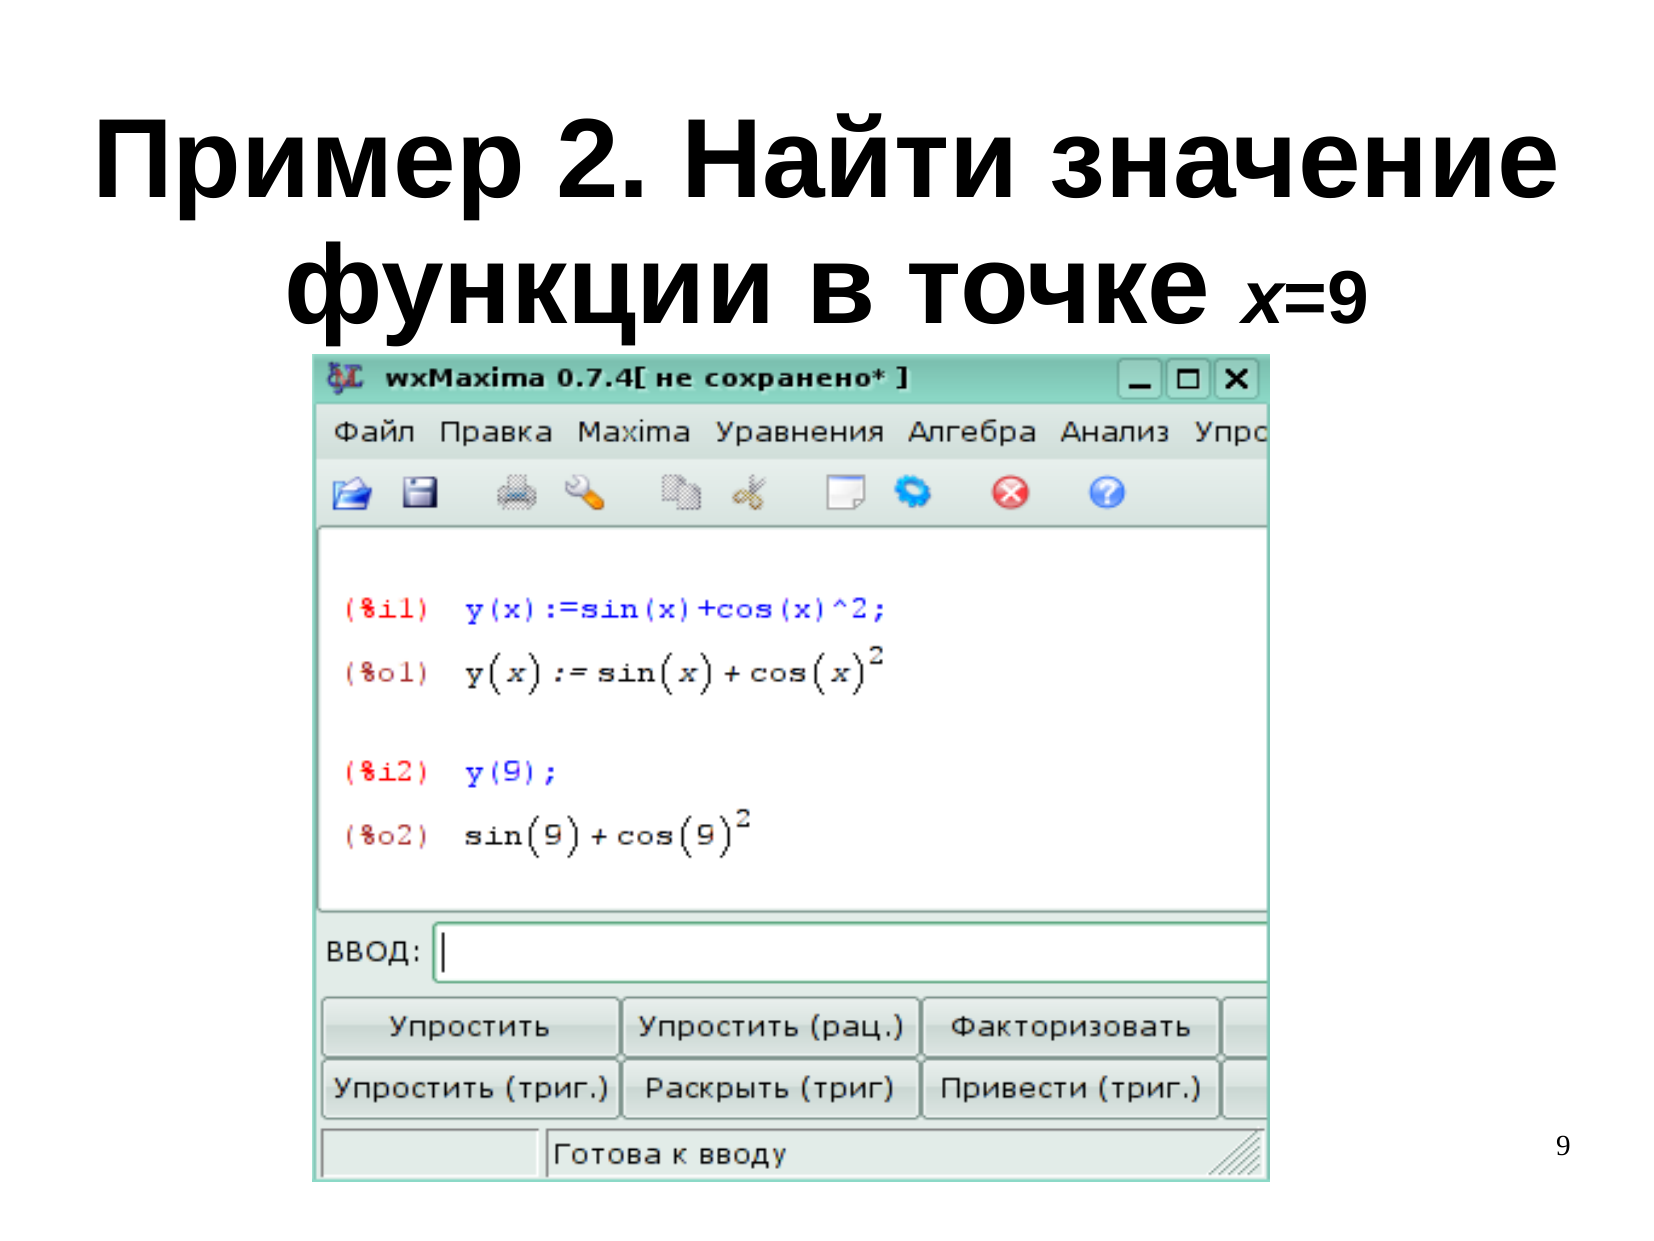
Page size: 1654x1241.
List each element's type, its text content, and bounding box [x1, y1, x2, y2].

picture [312, 354, 1270, 1182]
text_box Пример 2. Найти значение функции в точке x=9 [59, 88, 1595, 355]
